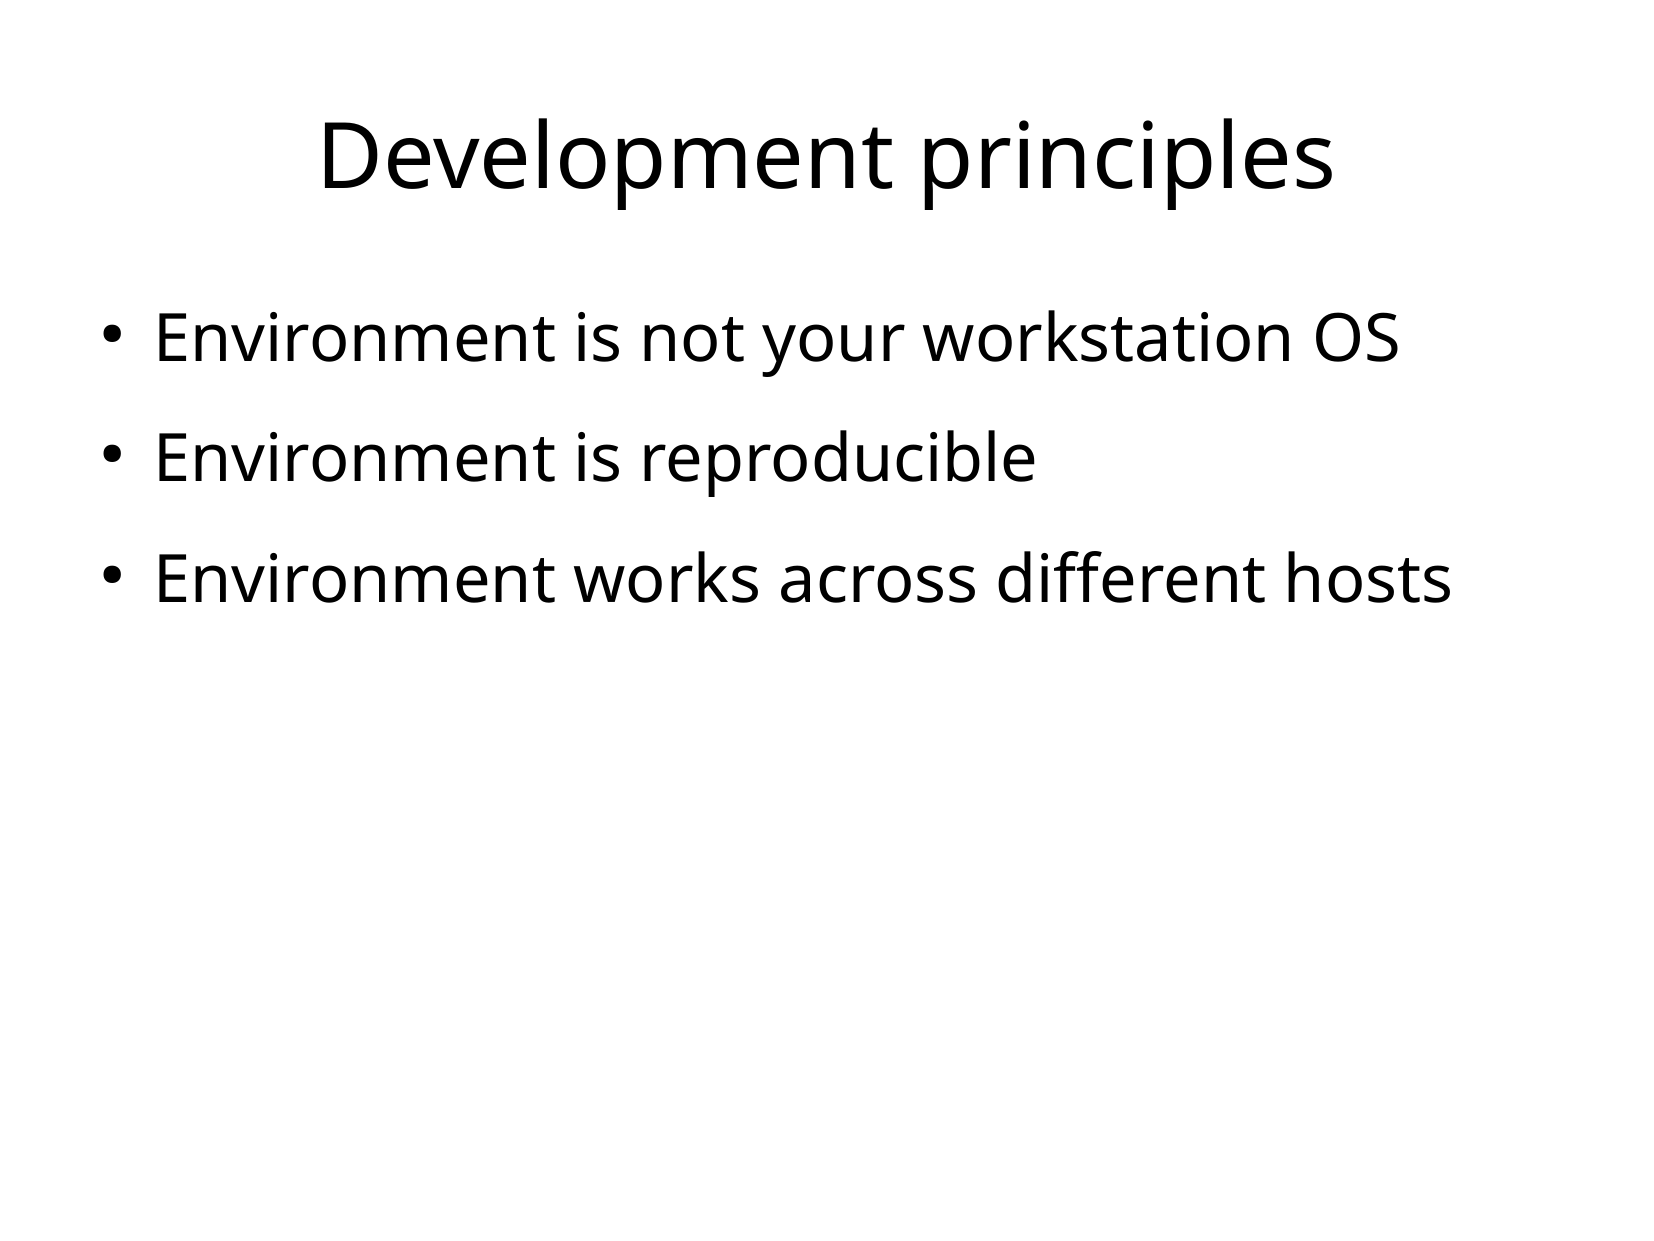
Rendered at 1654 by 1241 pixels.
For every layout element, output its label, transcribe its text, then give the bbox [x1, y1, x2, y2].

title Development principles [82, 49, 1571, 257]
list Environment is not your workstation OS Environment is reproducible Environment works across different hosts [82, 290, 1571, 1010]
